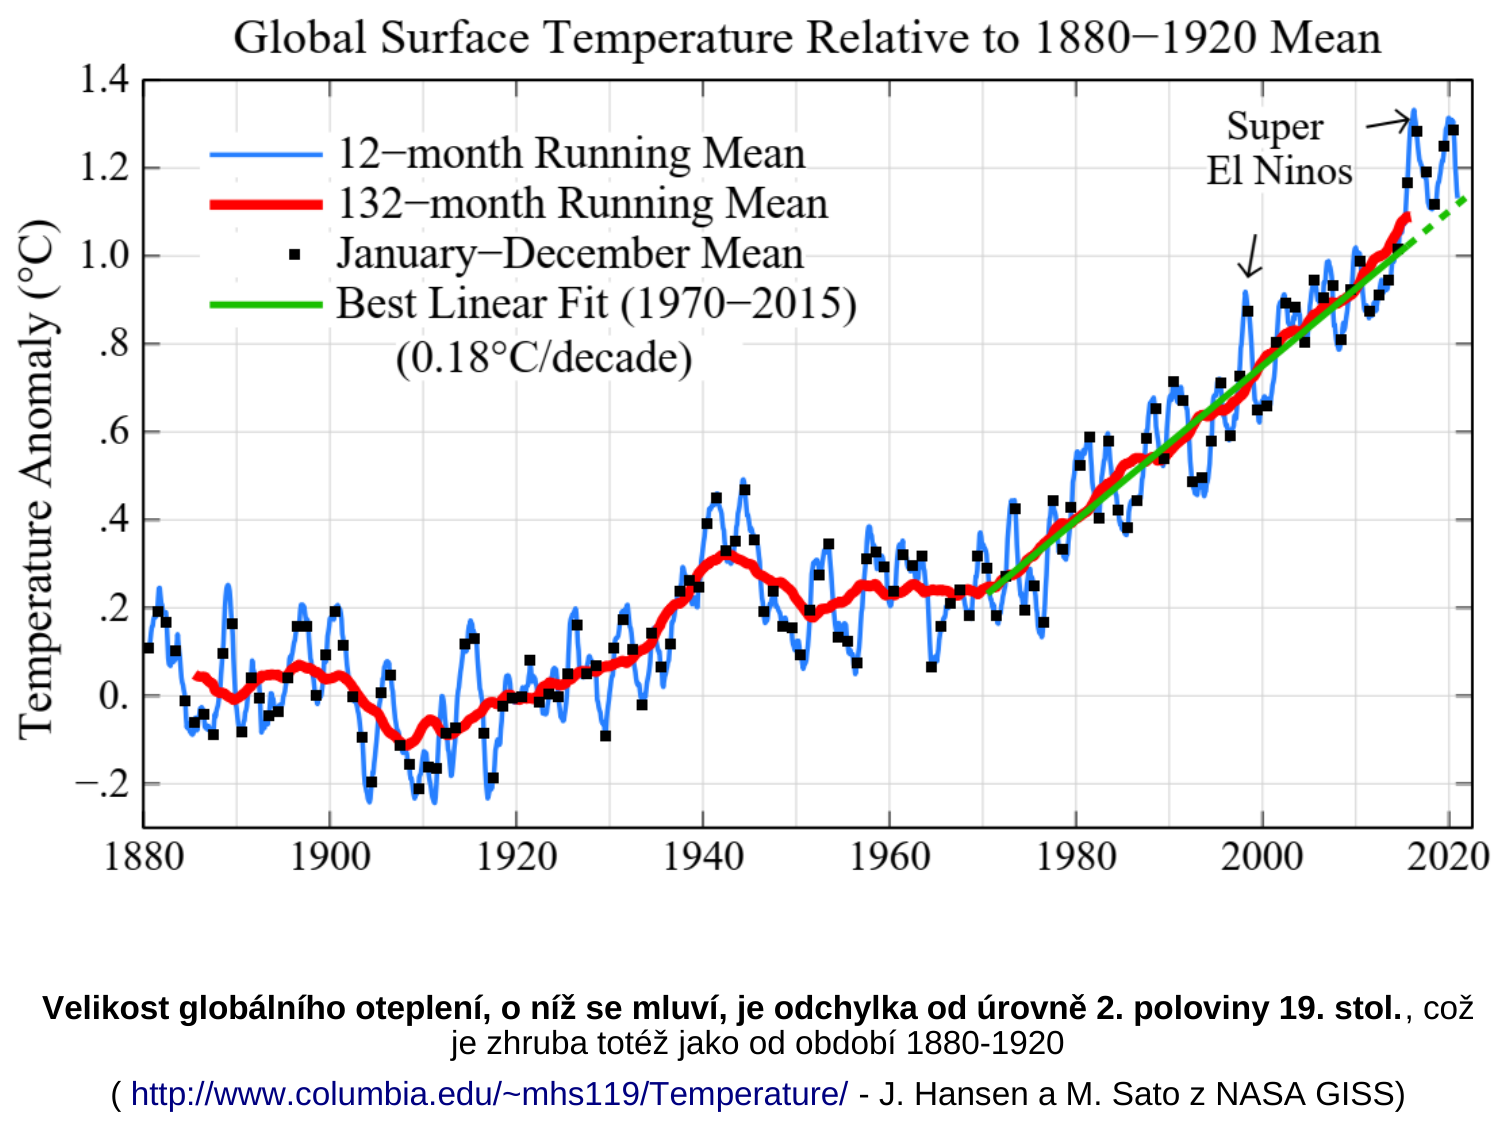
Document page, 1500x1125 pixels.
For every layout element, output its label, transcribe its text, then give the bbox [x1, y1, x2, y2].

subtitle Velikost globálního oteplení, o níž se mluví, je odchylka od úrovně 2. poloviny 19. stol., což je zhruba totéž jako od období 1880-1920 ( http://www.columbia.edu/~mhs119/Temperature/ - J. Hansen a M. Sato z NASA GISS) [31, 943, 1486, 1125]
picture [4, 0, 1500, 889]
